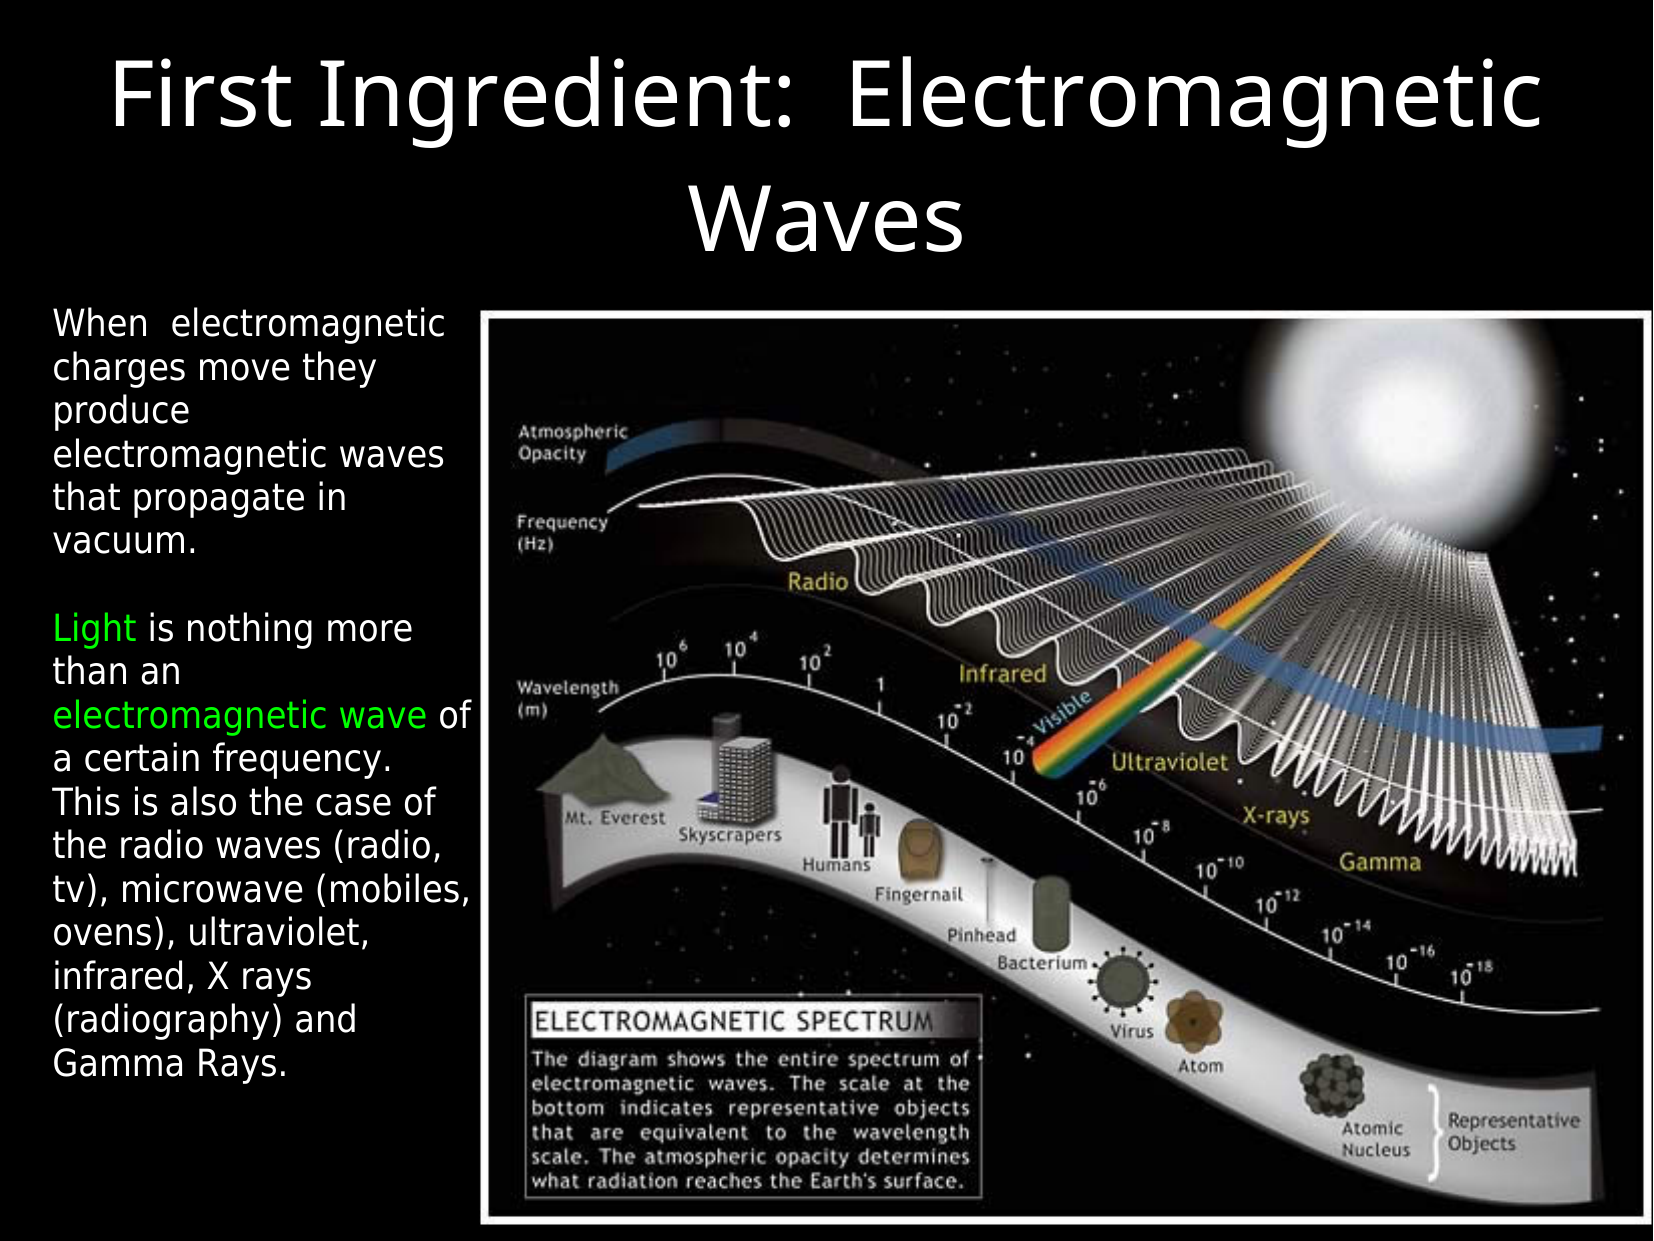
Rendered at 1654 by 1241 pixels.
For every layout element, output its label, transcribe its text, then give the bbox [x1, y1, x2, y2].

picture [479, 309, 1653, 1227]
title First Ingredient: Electromagnetic Waves [82, 9, 1571, 297]
text_box When electromagnetic charges move they produce electromagnetic waves that propagate in vacuum. Light is nothing more than an electromagnetic wave of a certain frequency. This is also the case of the radio waves (radio, tv), microwave (mobiles, ovens), ultraviolet, infrared, X rays (radiography) and Gamma Rays. [37, 294, 488, 1085]
